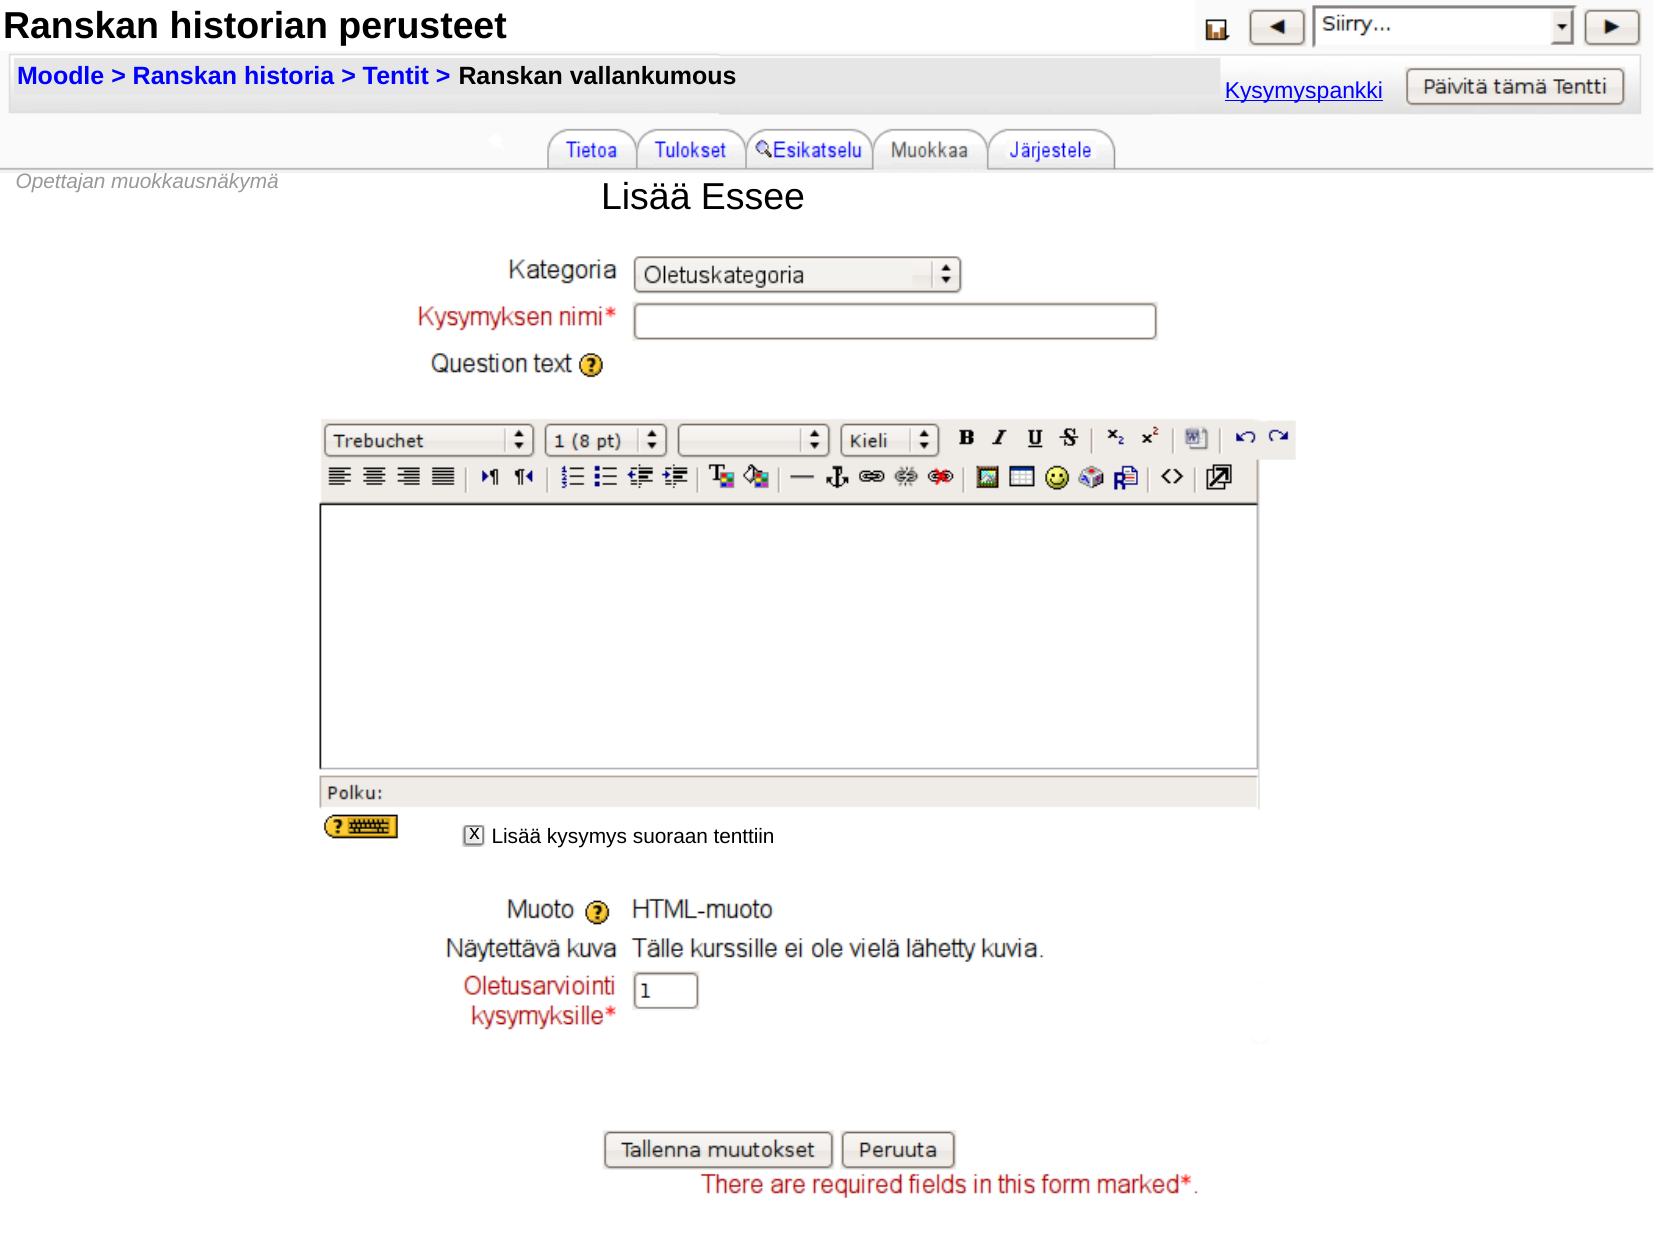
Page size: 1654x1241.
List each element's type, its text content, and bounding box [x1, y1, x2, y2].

text_box Moodle > Ranskan historia > Tentit > Ranskan vallankumous [14, 57, 1221, 95]
picture [0, 0, 1654, 1084]
text_box Lisää Essee [598, 173, 923, 222]
text_box Kysymyspankki [1221, 73, 1386, 108]
text_box Opettajan muokkausnäkymä [12, 173, 282, 198]
text_box Ranskan historian perusteet [0, 0, 1196, 52]
picture [489, 1121, 1319, 1241]
text_box x [466, 816, 484, 849]
text_box Lisää kysymys suoraan tenttiin [488, 820, 777, 853]
